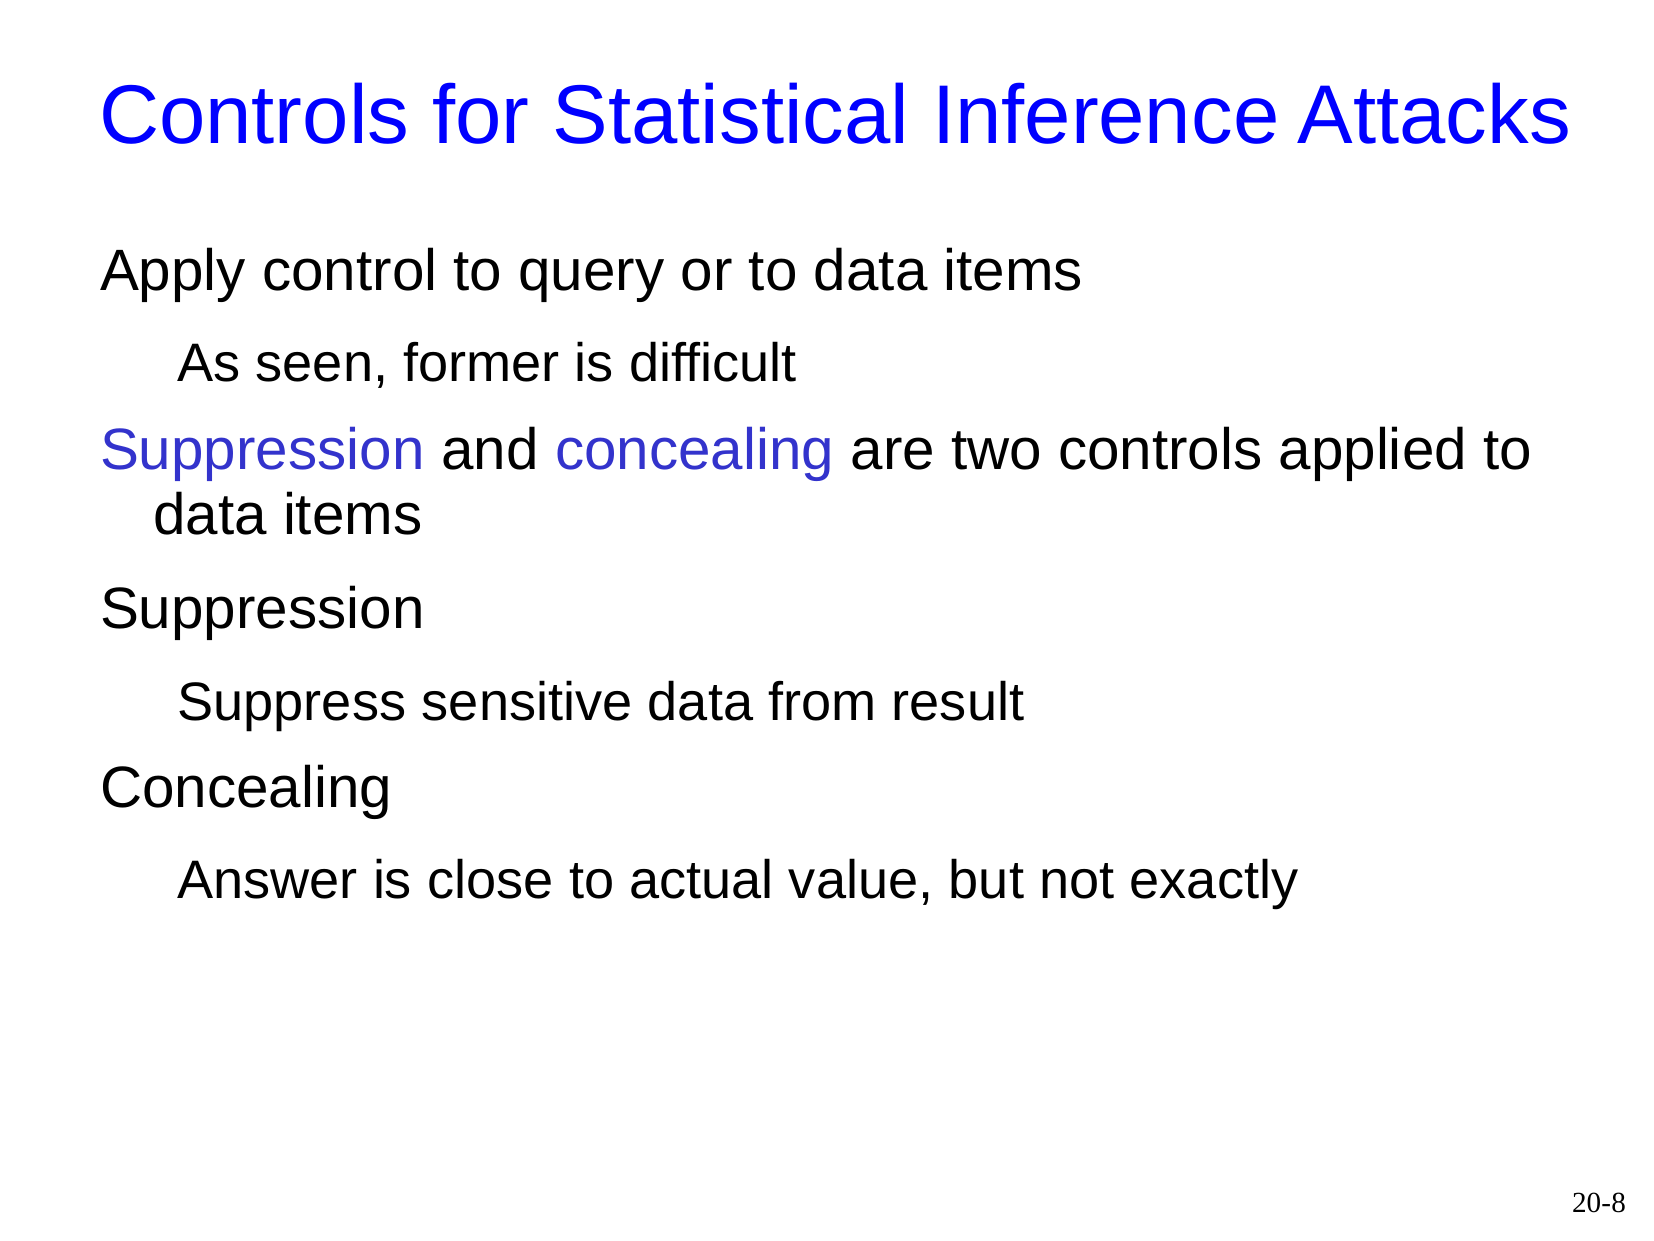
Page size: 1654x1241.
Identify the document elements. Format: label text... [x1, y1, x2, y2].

list Apply control to query or to data items As seen, former is difficult Suppression and concealing are two controls applied to data items Suppression Suppress sensitive data from result Concealing Answer is close to actual value, but not exactly [82, 237, 1571, 1170]
title Controls for Statistical Inference Attacks [84, 11, 1573, 218]
